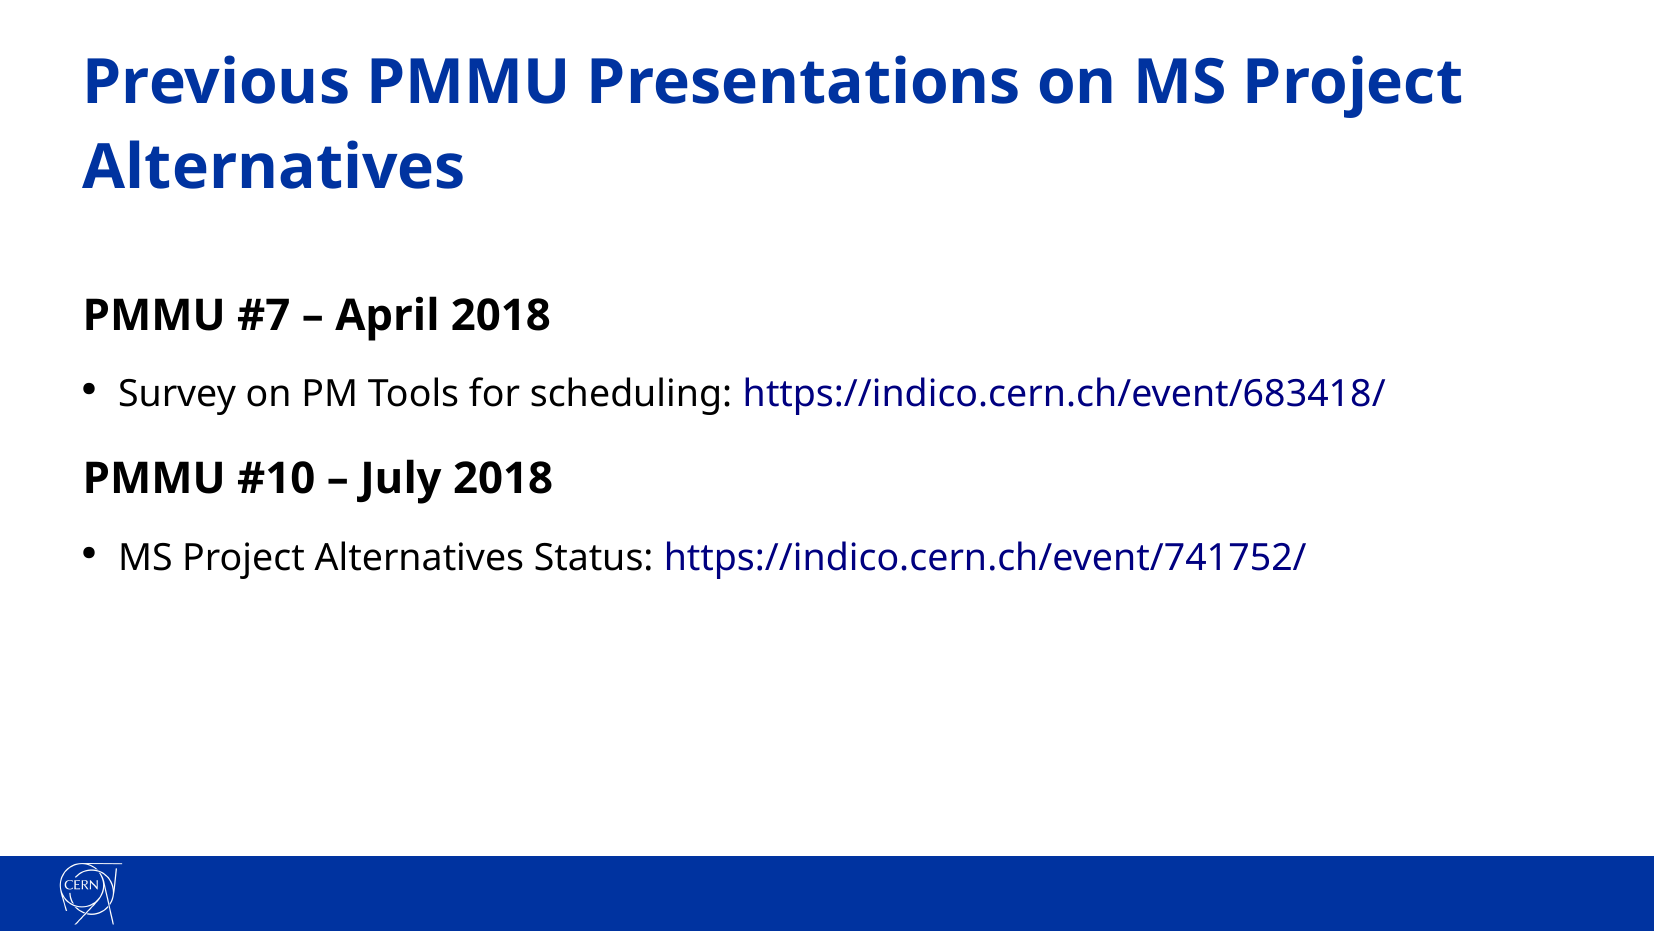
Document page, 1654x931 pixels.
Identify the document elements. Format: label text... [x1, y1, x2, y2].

title Previous PMMU Presentations on MS Project Alternatives [82, 37, 1571, 195]
list PMMU #7 – April 2018 Survey on PM Tools for scheduling: https://indico.cern.ch/event/683418/ PMMU #10 – July 2018 MS Project Alternatives Status: https://indico.cern.ch/event/741752/ [82, 283, 1571, 827]
picture [56, 859, 127, 928]
